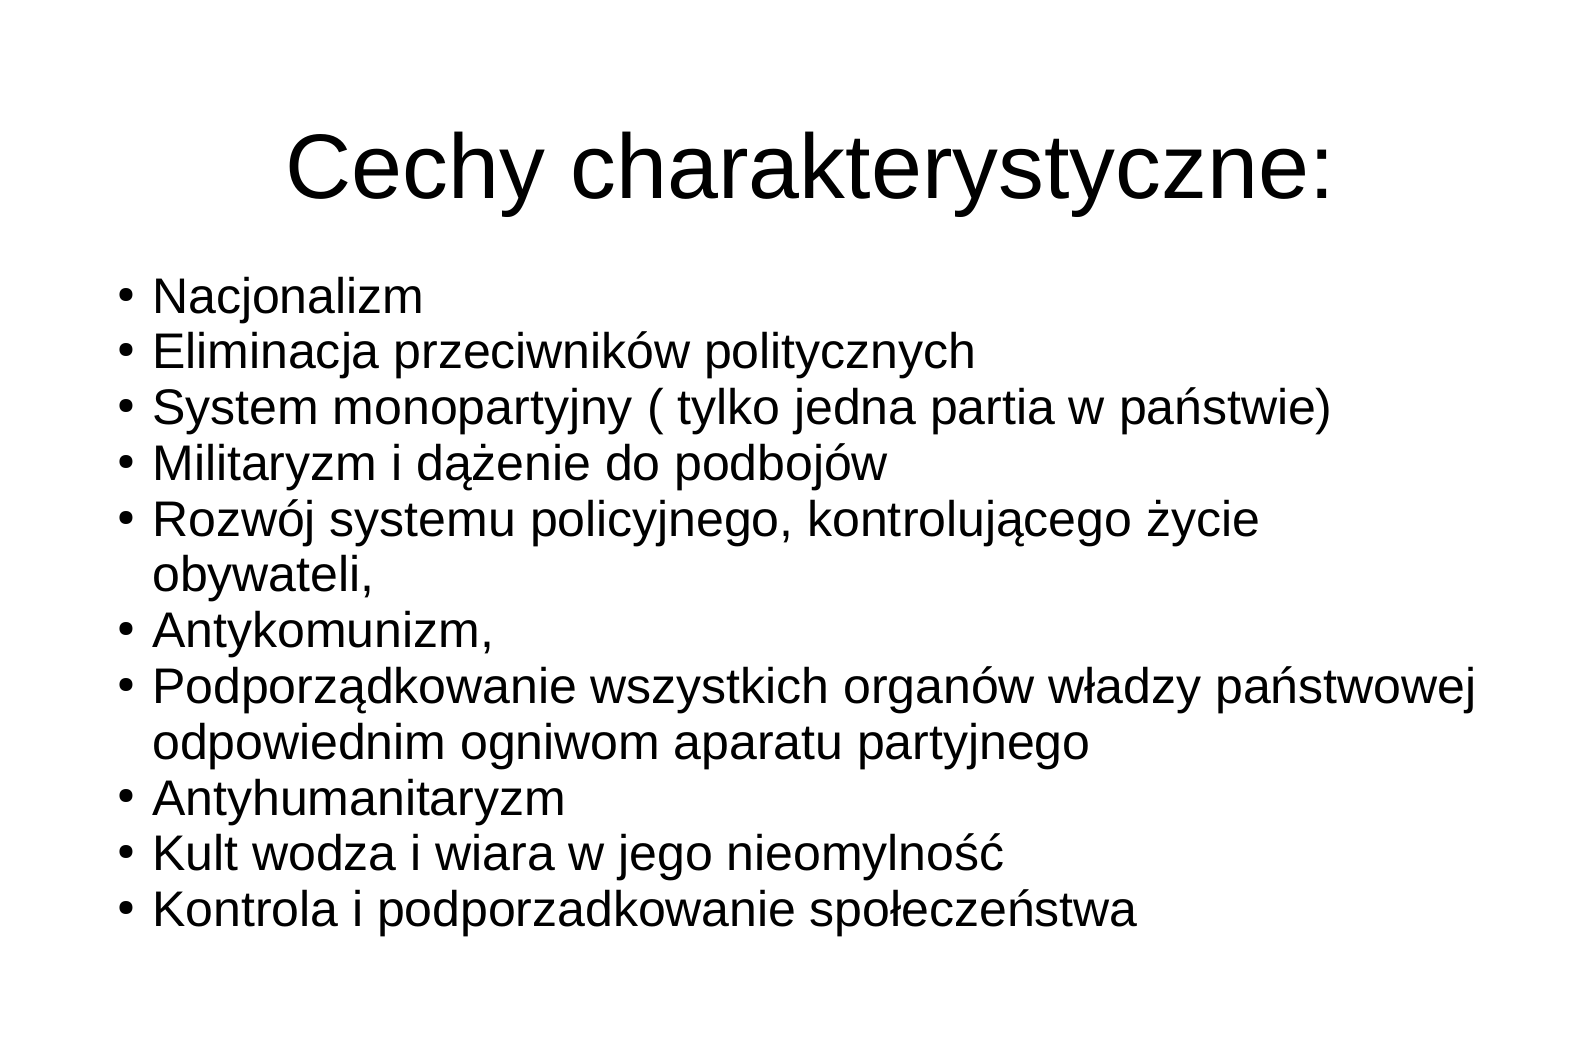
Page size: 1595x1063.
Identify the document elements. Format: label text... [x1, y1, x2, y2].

title Cechy charakterystyczne: [117, 78, 1479, 256]
subtitle Nacjonalizm Eliminacja przeciwników politycznych System monopartyjny ( tylko jedna partia w państwie) Militaryzm i dążenie do podbojów Rozwój systemu policyjnego, kontrolującego życie obywateli, Antykomunizm, Podporządkowanie wszystkich organów władzy państwowej odpowiednim ogniwom aparatu partyjnego Antyhumanitaryzm Kult wodza i wiara w jego nieomylność Kontrola i podporzadkowanie społeczeństwa [117, 267, 1479, 993]
